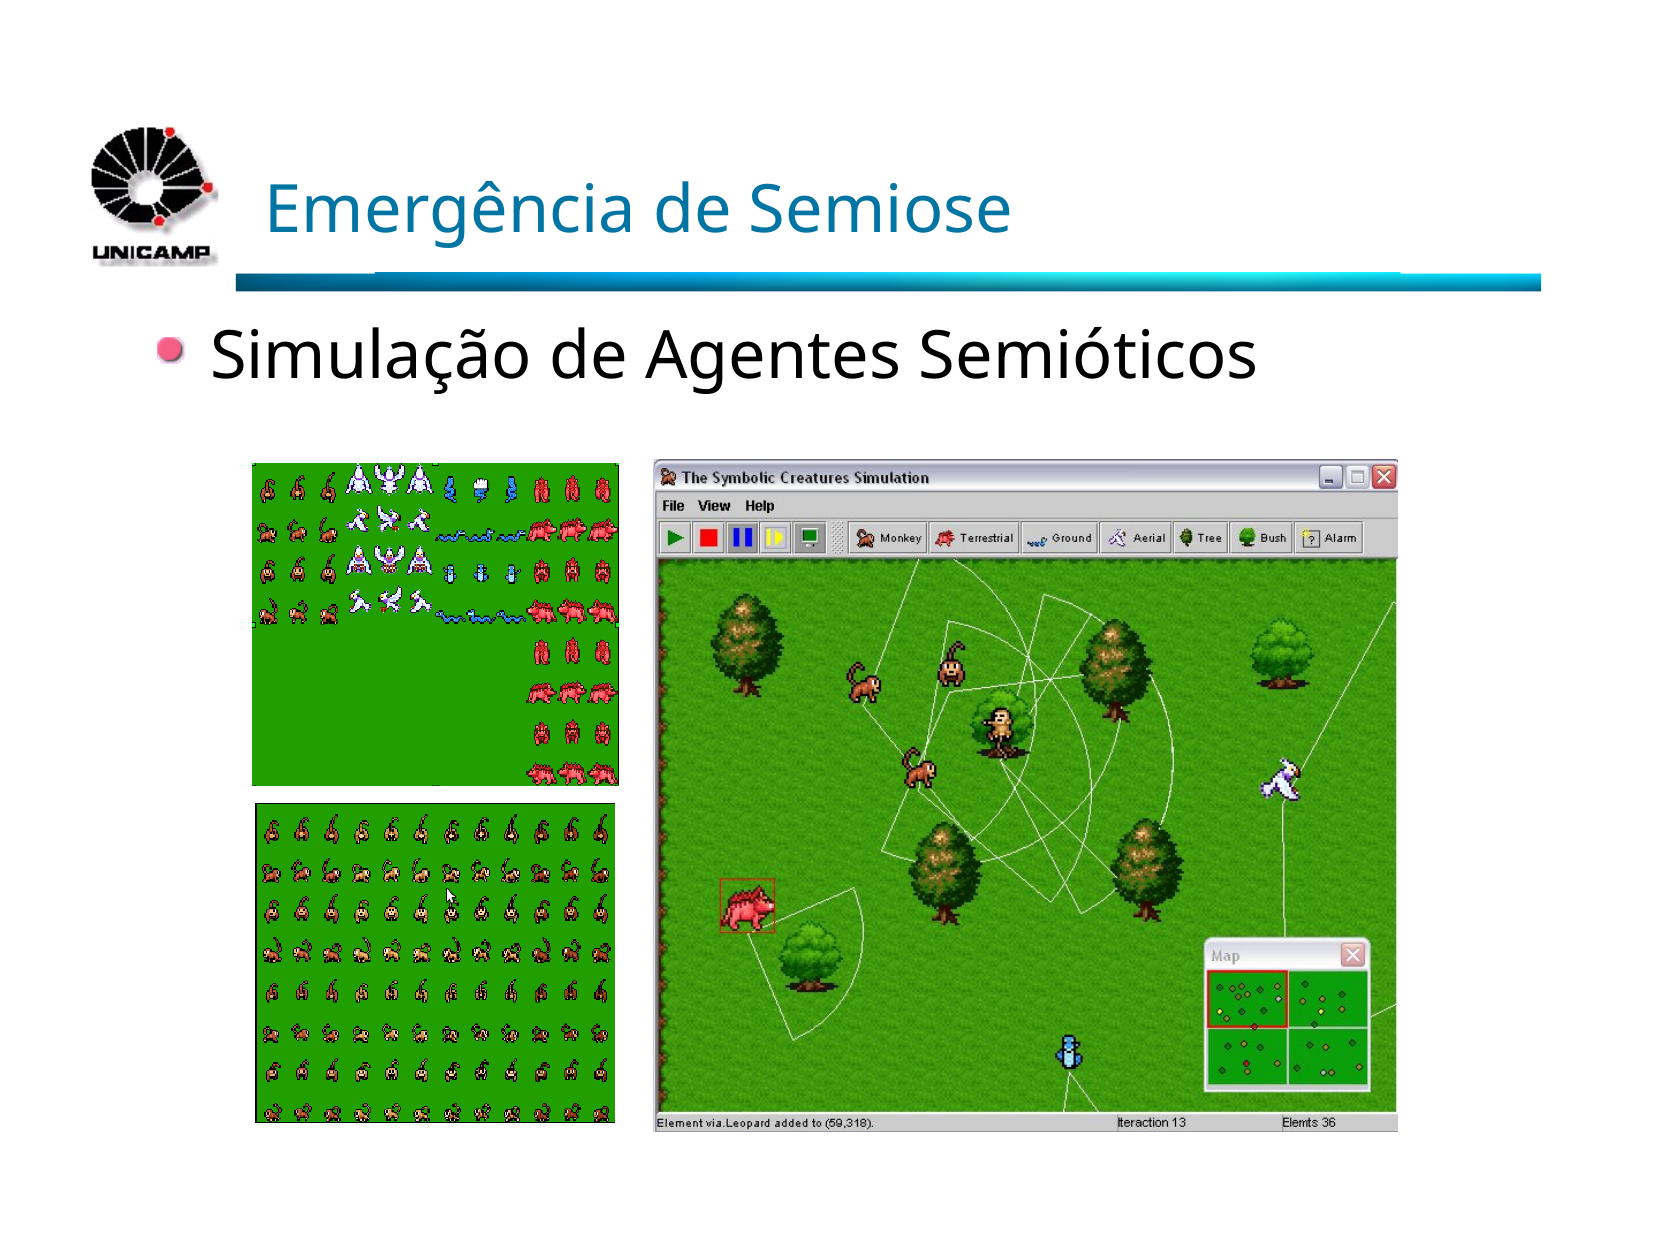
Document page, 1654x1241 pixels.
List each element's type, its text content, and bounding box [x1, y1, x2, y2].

picture [125, 272, 1654, 295]
title Emergência de Semiose [264, 42, 1534, 250]
picture [653, 459, 1398, 1132]
list Simulação de Agentes Semióticos [121, 309, 1534, 1182]
picture [255, 803, 615, 1123]
picture [252, 463, 619, 787]
